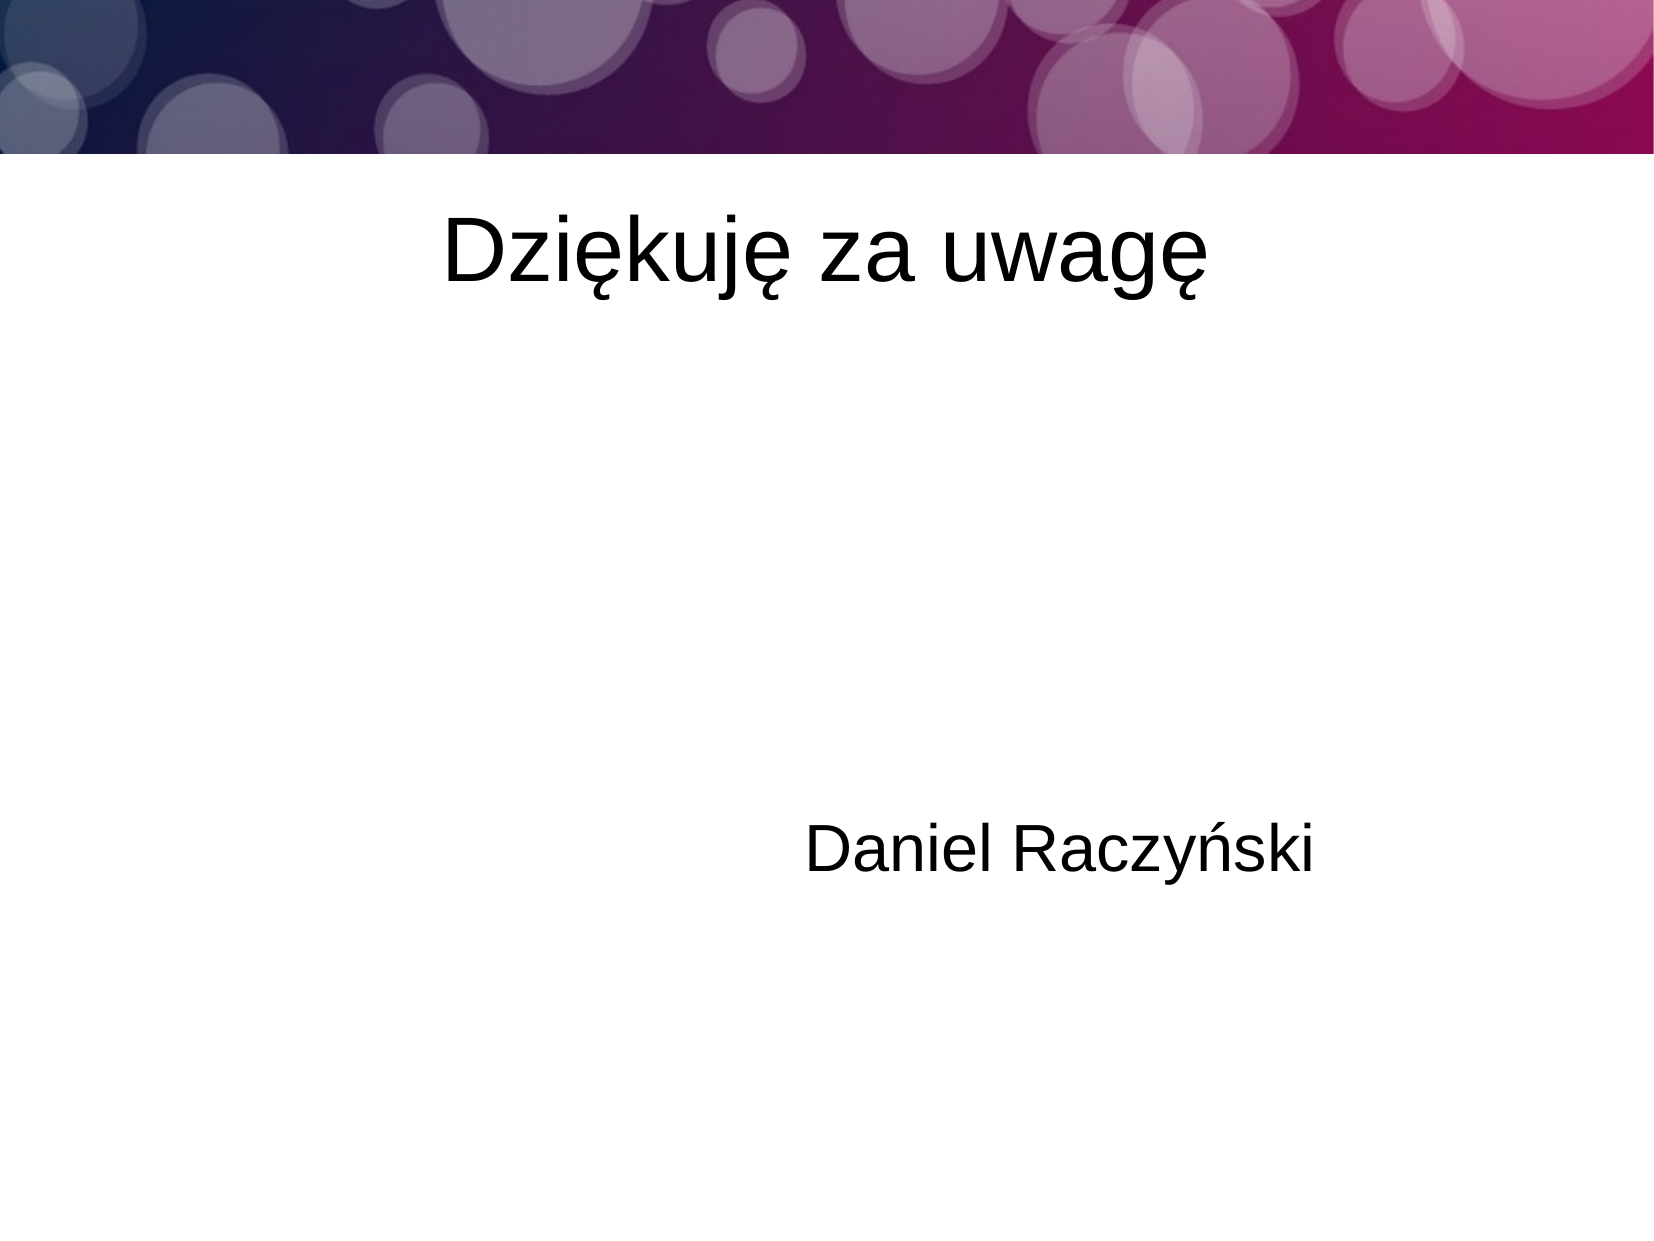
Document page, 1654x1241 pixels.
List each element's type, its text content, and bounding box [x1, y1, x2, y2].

list Daniel Raczyński [82, 366, 1571, 1087]
title Dziękuję za uwagę [82, 159, 1571, 331]
